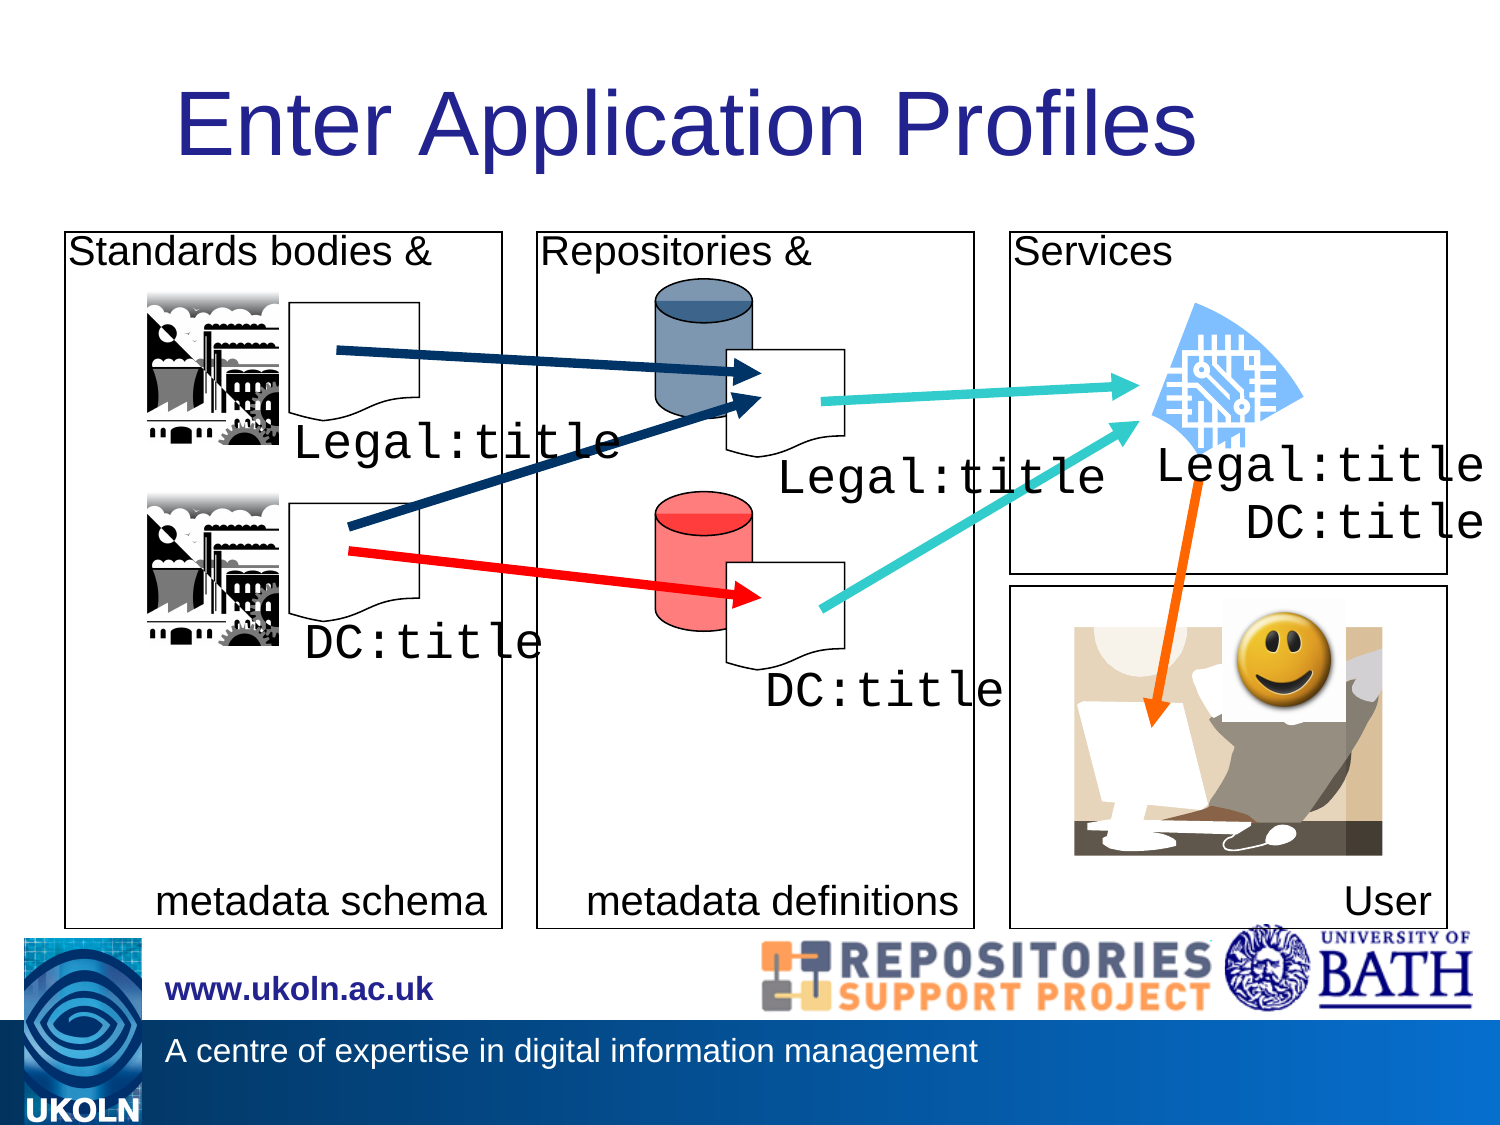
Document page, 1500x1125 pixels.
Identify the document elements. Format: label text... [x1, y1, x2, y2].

picture [147, 290, 279, 445]
text_box metadata schema [64, 869, 502, 932]
picture [24, 950, 142, 1125]
text_box Repositories & [525, 220, 963, 282]
picture [1224, 924, 1473, 1015]
text_box Legal:title DC:title [1140, 432, 1500, 562]
text_box [655, 282, 845, 458]
text_box Standards bodies & [53, 220, 491, 282]
text_box Legal:title [277, 408, 638, 482]
text_box DC:title [289, 609, 560, 682]
picture [1069, 597, 1388, 861]
text_box Services [998, 220, 1436, 282]
picture [761, 940, 1212, 1013]
picture [1151, 302, 1304, 432]
picture [147, 491, 279, 646]
text_box Legal:title [761, 444, 1122, 517]
text_box [655, 491, 845, 669]
text_box metadata definitions [537, 869, 975, 932]
title Enter Application Profiles [159, 42, 1372, 206]
text_box DC:title [750, 657, 1020, 730]
text_box User [1009, 869, 1447, 932]
